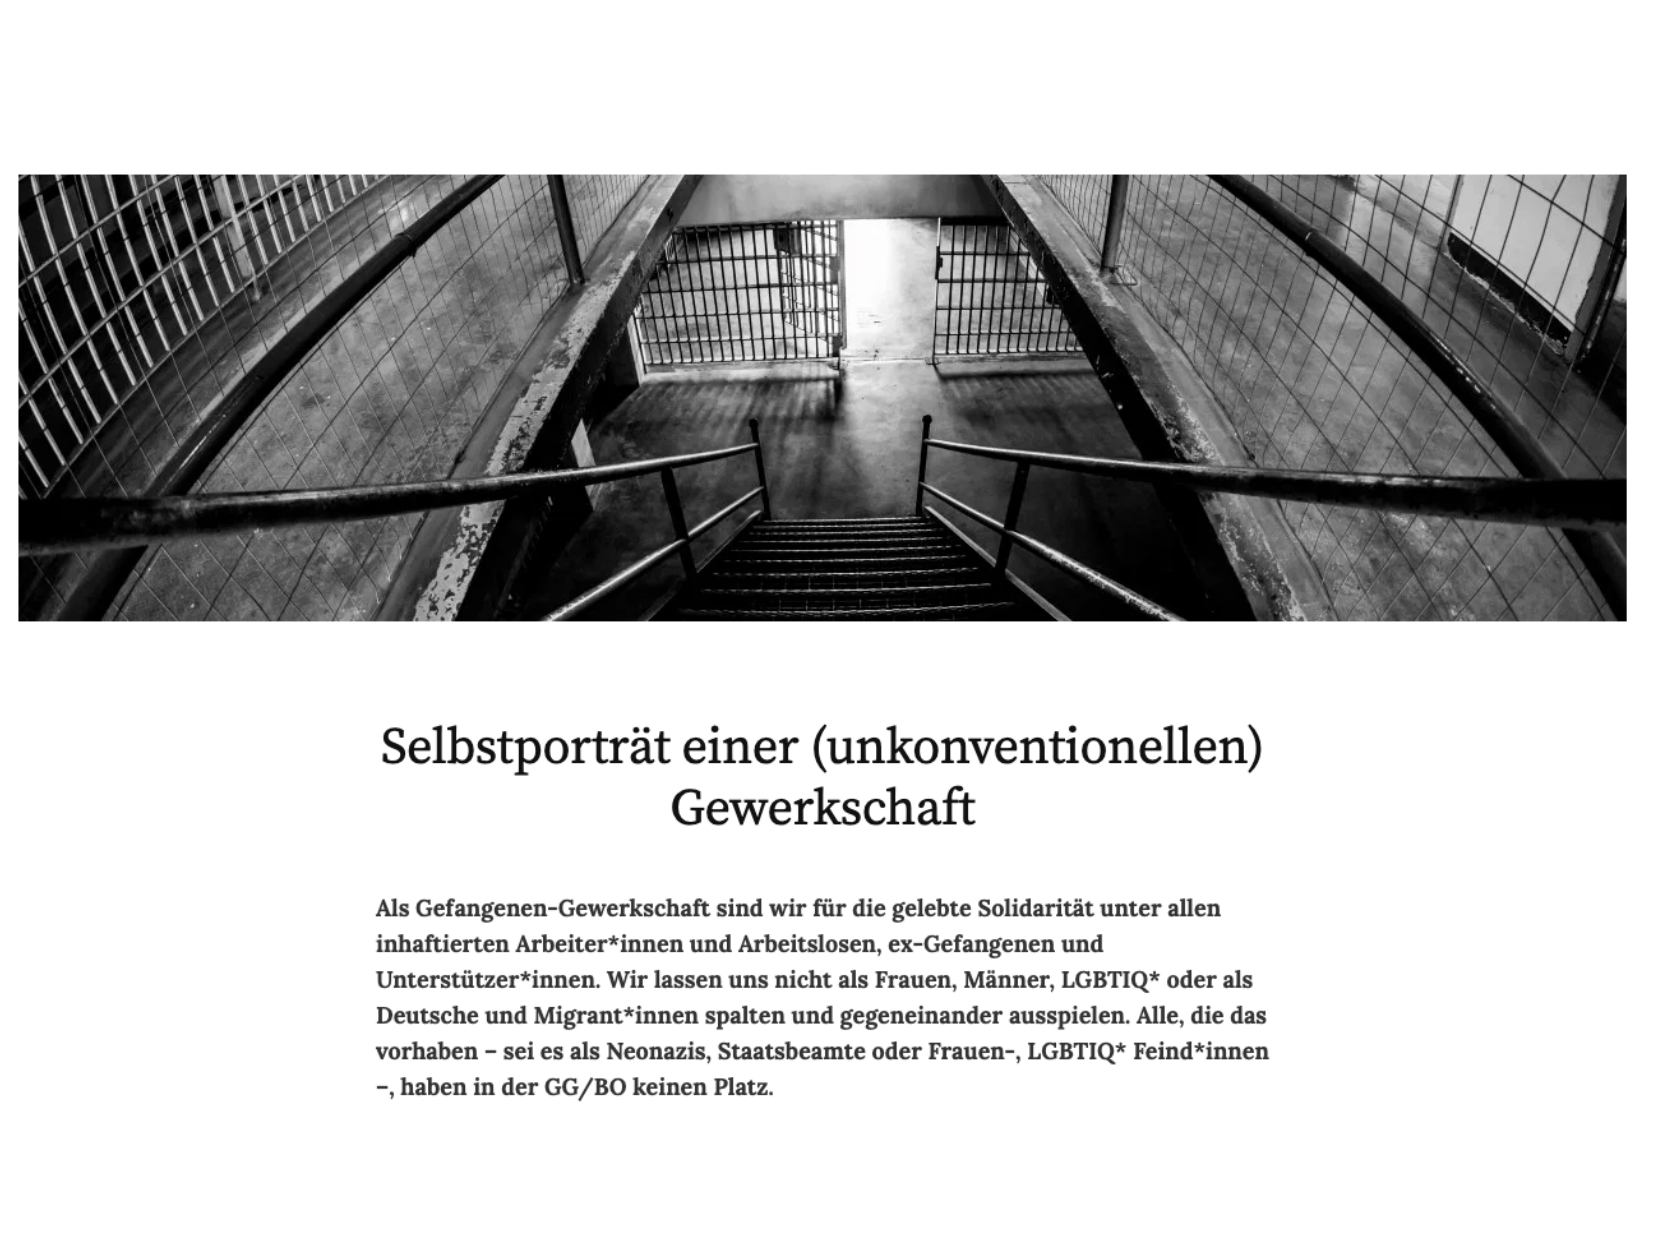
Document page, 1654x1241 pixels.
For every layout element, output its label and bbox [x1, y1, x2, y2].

picture [2, 153, 1646, 1123]
